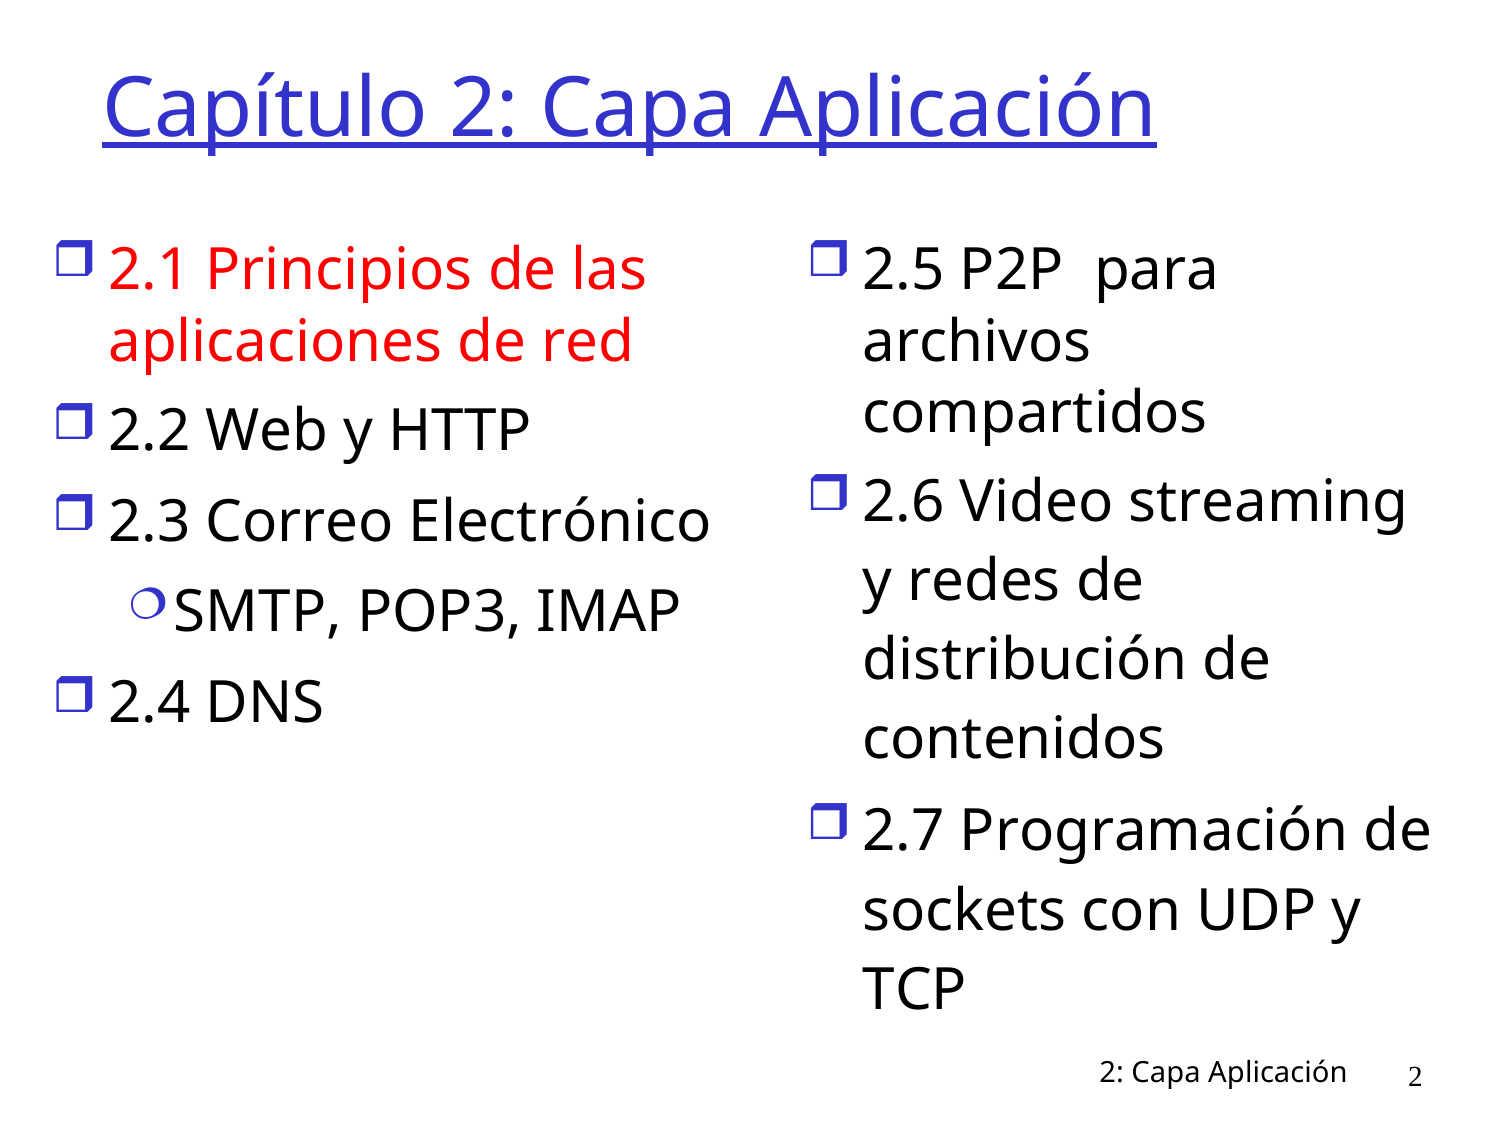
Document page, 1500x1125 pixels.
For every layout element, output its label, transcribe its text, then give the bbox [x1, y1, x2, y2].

list 2.5 P2P para archivos compartidos 2.6 Video streaming y redes de distribución de contenidos 2.7 Programación de sockets con UDP y TCP [792, 224, 1464, 1066]
list 2.1 Principios de las aplicaciones de red 2.2 Web y HTTP 2.3 Correo Electrónico SMTP, POP3, IMAP 2.4 DNS [37, 224, 759, 1066]
title Capítulo 2: Capa Aplicación [87, 15, 1463, 196]
